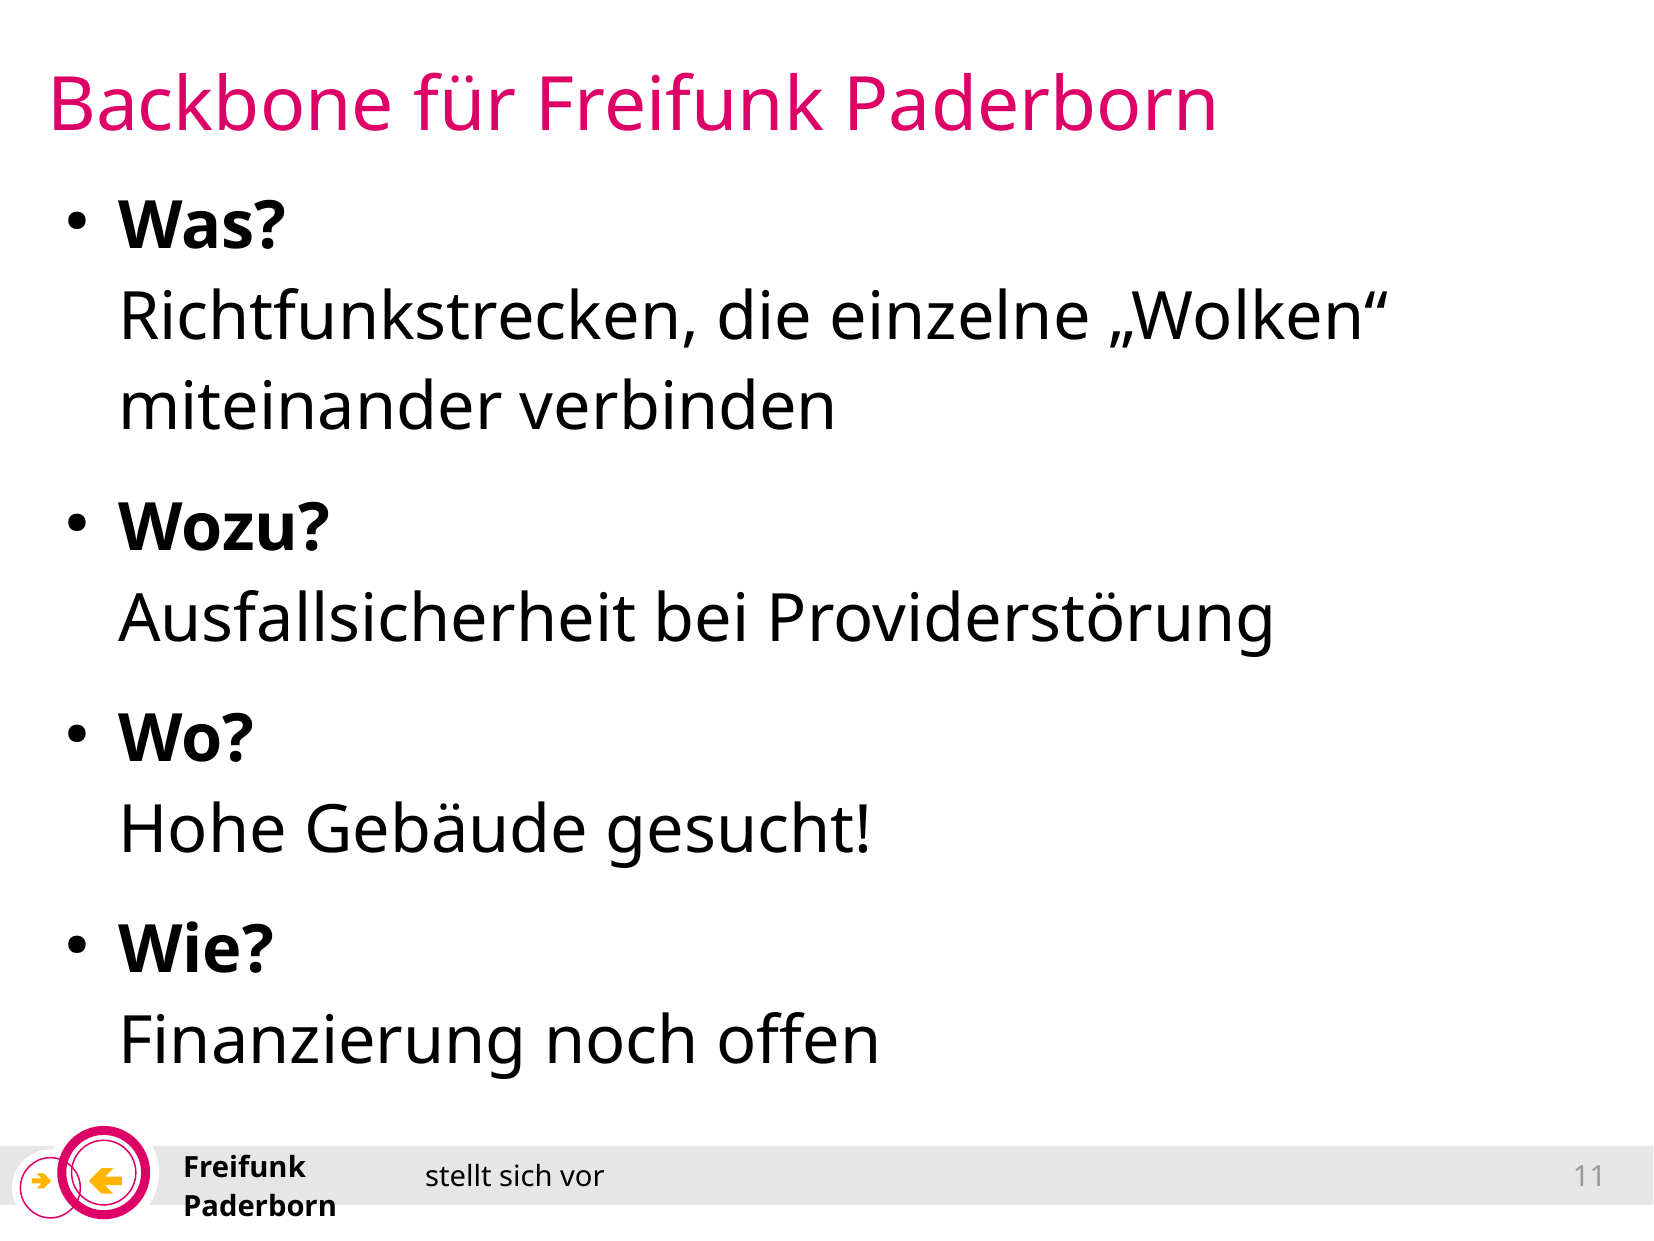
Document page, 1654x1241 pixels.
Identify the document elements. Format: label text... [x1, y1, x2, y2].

title Backbone für Freifunk Paderborn [47, 45, 1607, 158]
list Was? Richtfunkstrecken, die einzelne „Wolken“ miteinander verbinden Wozu? Ausfallsicherheit bei Providerstörung Wo? Hohe Gebäude gesucht! Wie? Finanzierung noch offen [47, 177, 1607, 1111]
